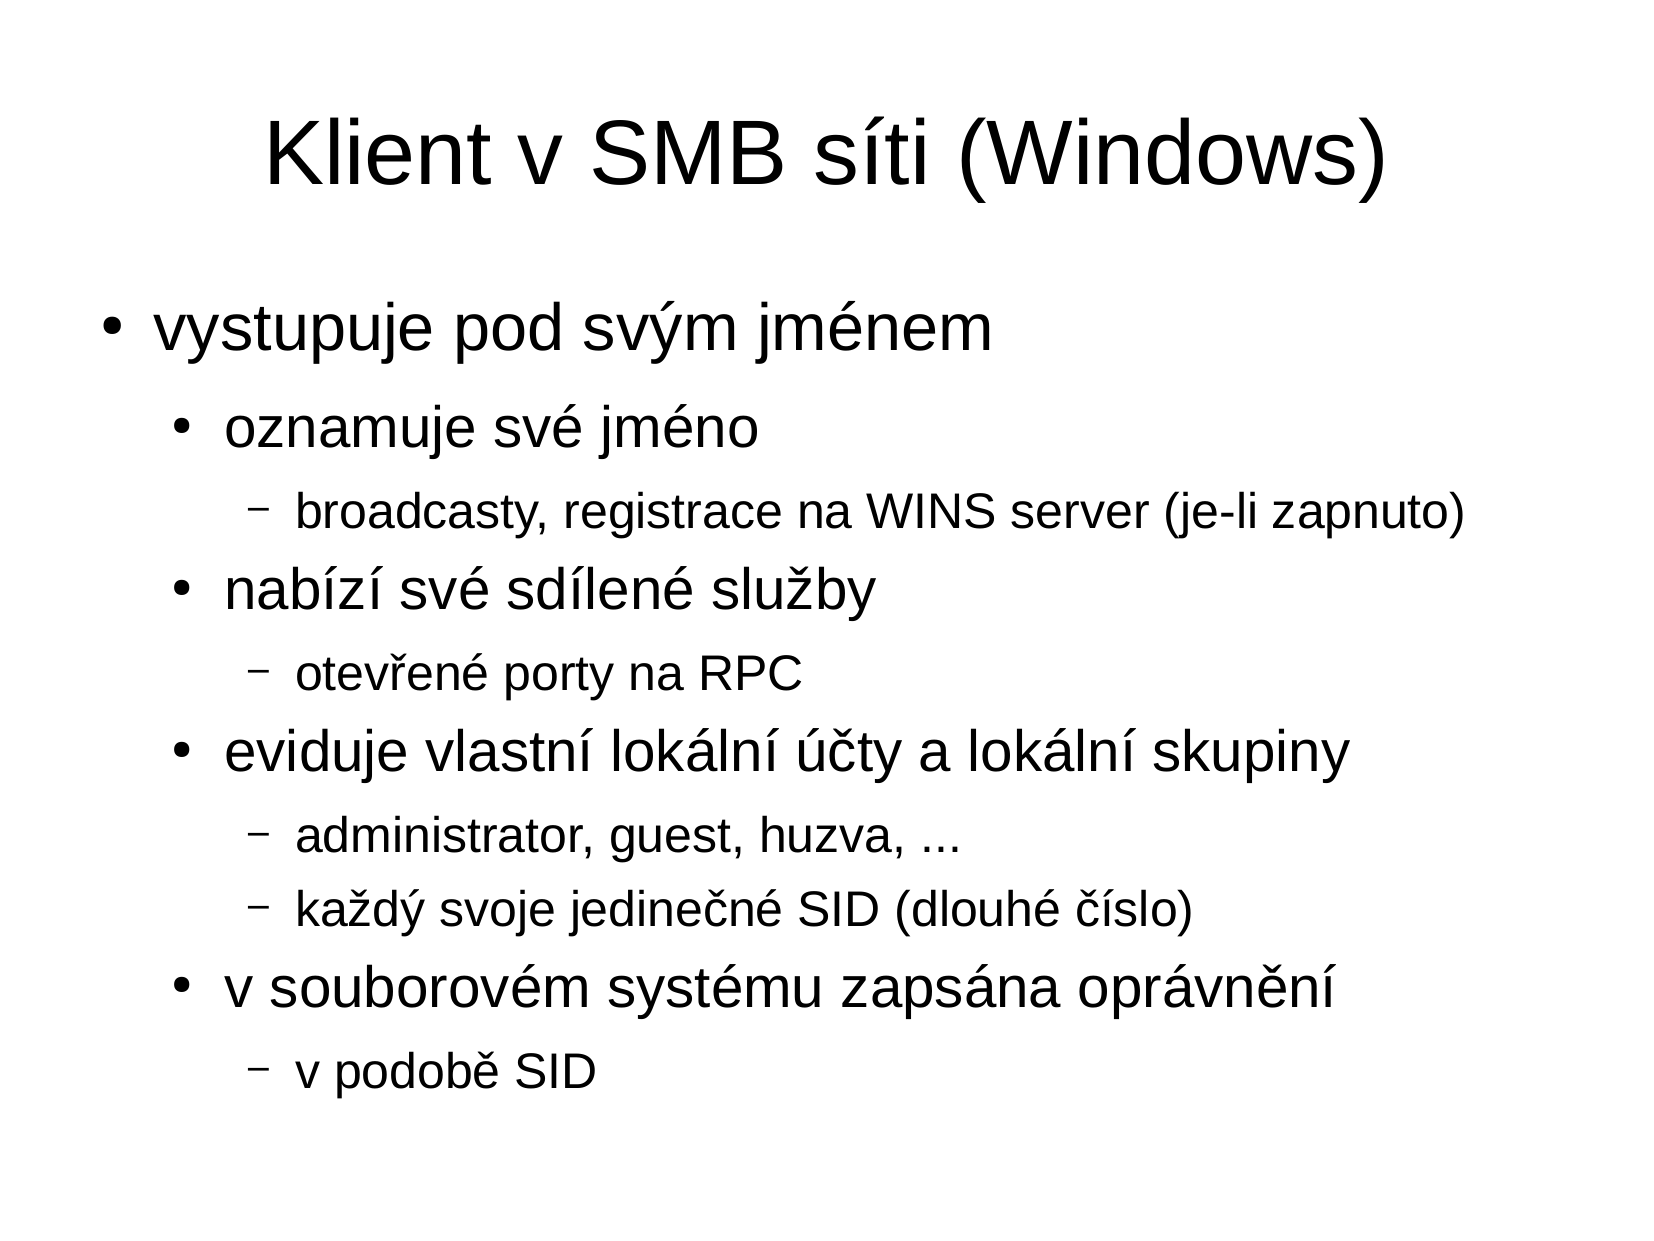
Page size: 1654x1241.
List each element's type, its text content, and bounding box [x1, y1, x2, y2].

title Klient v SMB síti (Windows) [82, 49, 1571, 257]
list vystupuje pod svým jménem oznamuje své jméno broadcasty, registrace na WINS server (je-li zapnuto) nabízí své sdílené služby otevřené porty na RPC eviduje vlastní lokální účty a lokální skupiny administrator, guest, huzva, ... každý svoje jedinečné SID (dlouhé číslo) v souborovém systému zapsána oprávnění v podobě SID [82, 290, 1571, 1109]
